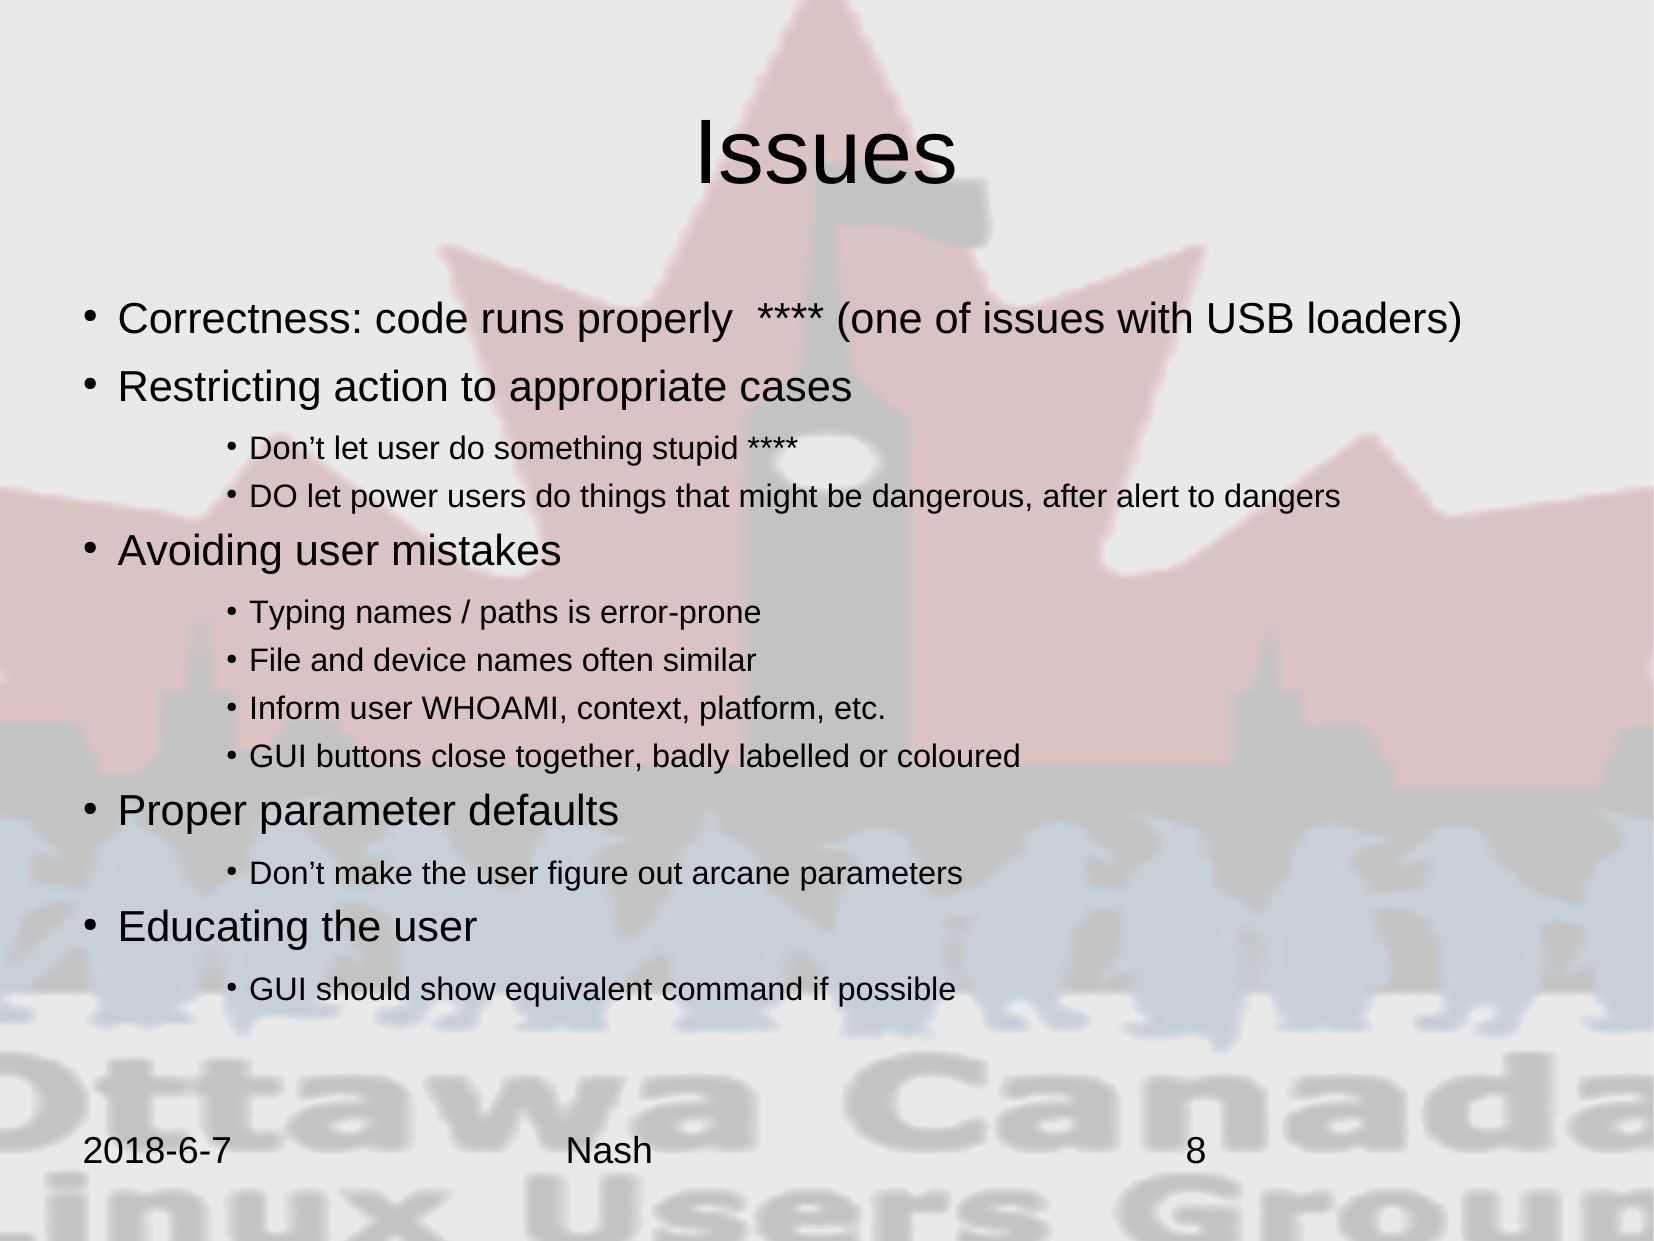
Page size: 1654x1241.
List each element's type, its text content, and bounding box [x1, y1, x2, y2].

picture [0, 0, 1654, 1241]
title Issues [82, 49, 1570, 256]
list Correctness: code runs properly **** (one of issues with USB loaders) Restricting action to appropriate cases Don’t let user do something stupid **** DO let power users do things that might be dangerous, after alert to dangers Avoiding user mistakes Typing names / paths is error-prone File and device names often similar Inform user WHOAMI, context, platform, etc. GUI buttons close together, badly labelled or coloured Proper parameter defaults Don’t make the user figure out arcane parameters Educating the user GUI should show equivalent command if possible [82, 290, 1570, 1009]
